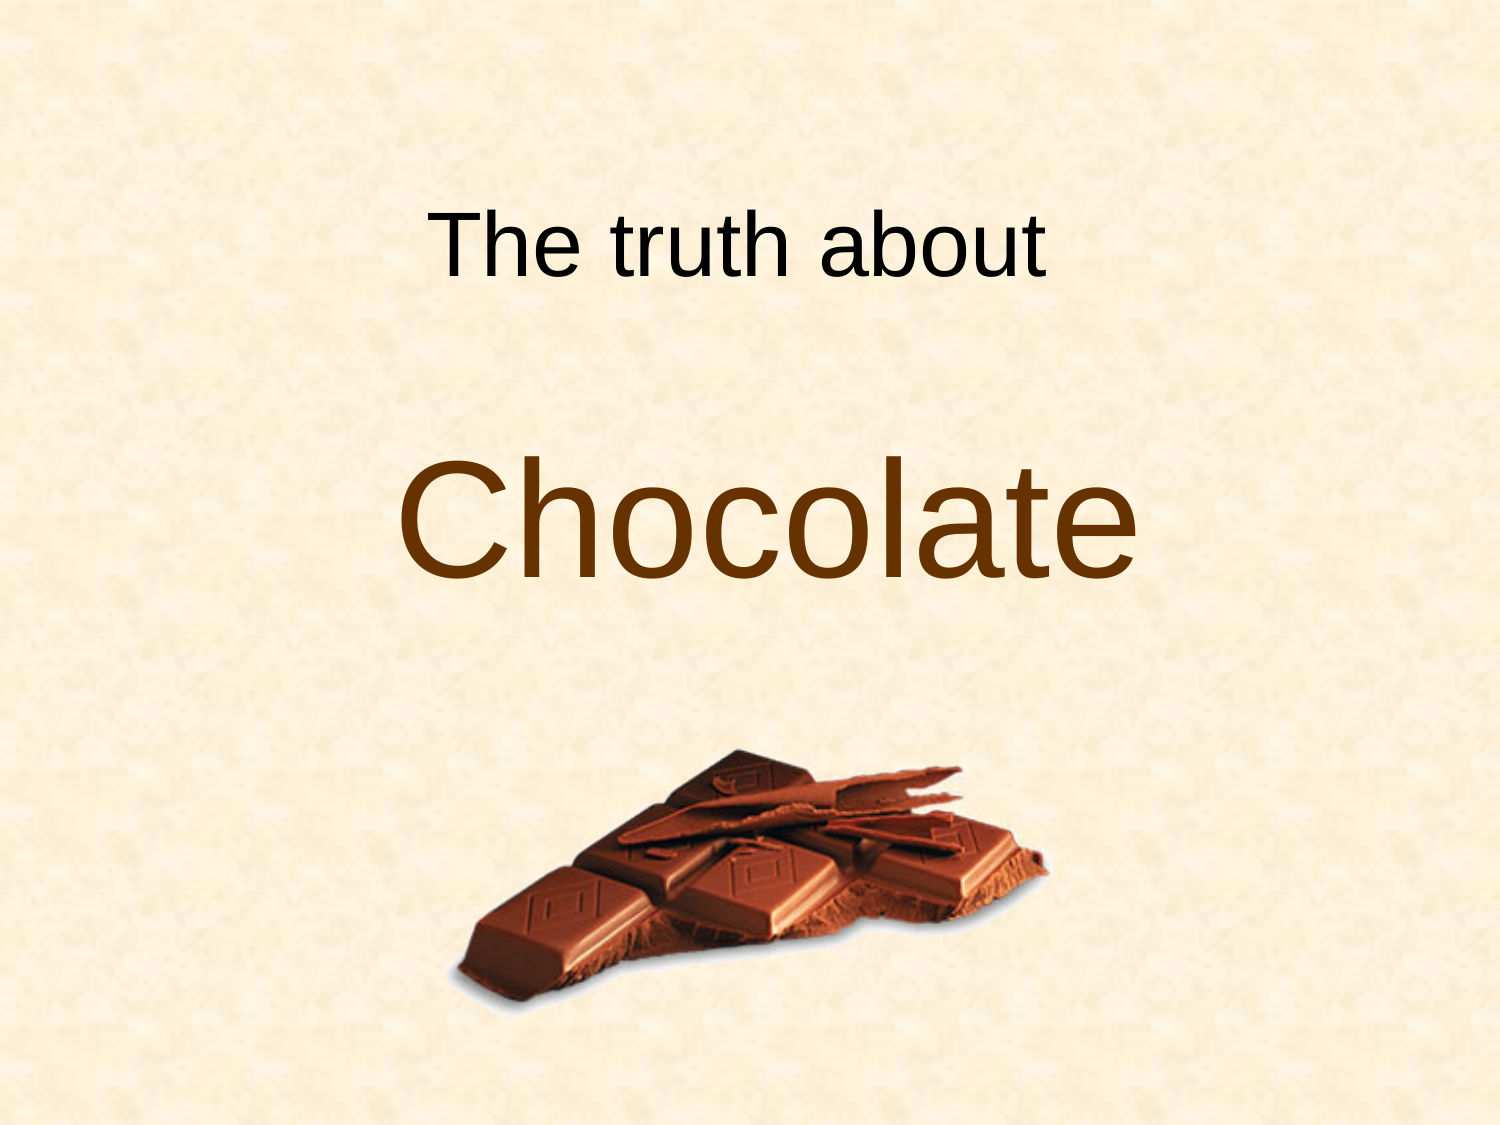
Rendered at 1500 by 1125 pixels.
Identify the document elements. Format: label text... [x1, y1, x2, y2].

picture [0, 0, 1500, 1125]
title The truth about [112, 125, 1388, 367]
subtitle Chocolate [206, 420, 1257, 709]
